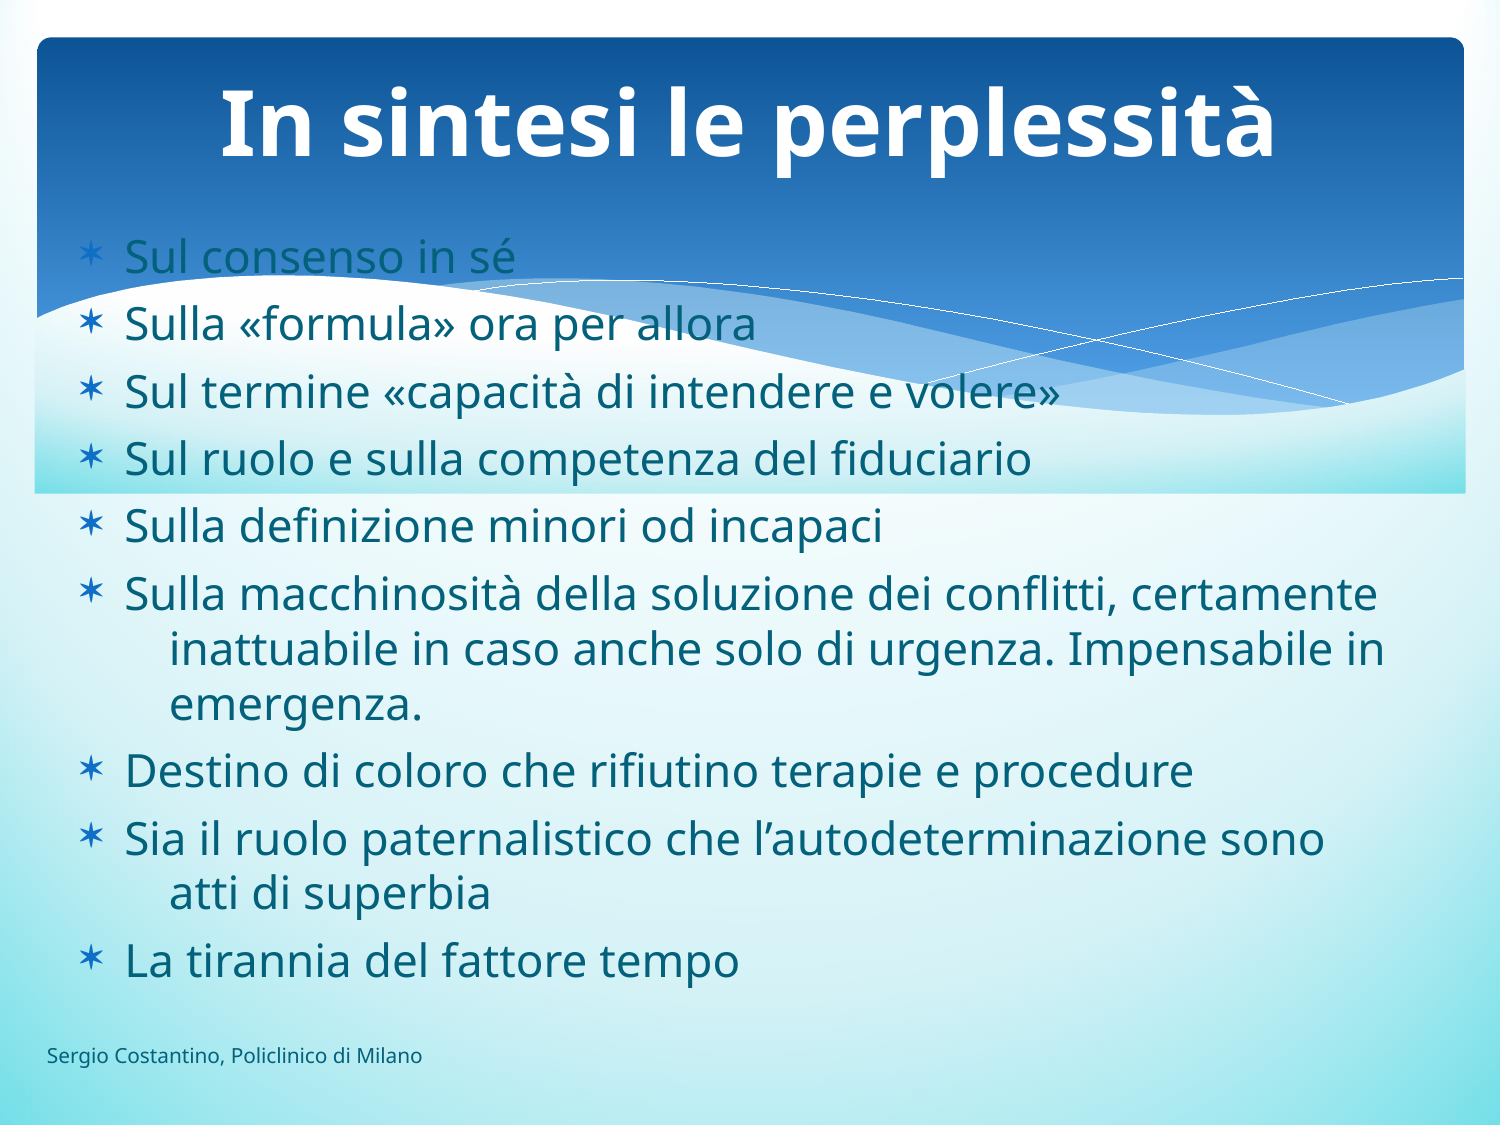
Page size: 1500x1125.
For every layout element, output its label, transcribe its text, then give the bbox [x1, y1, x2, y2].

text_box Sergio Costantino, Policlinico di Milano [31, 1025, 653, 1086]
title In sintesi le perplessità [75, 55, 1426, 185]
list Sul consenso in sé Sulla «formula» ora per allora Sul termine «capacità di intendere e volere» Sul ruolo e sulla competenza del fiduciario Sulla definizione minori od incapaci Sulla macchinosità della soluzione dei conflitti, certamente inattuabile in caso anche solo di urgenza. Impensabile in emergenza. Destino di coloro che rifiutino terapie e procedure Sia il ruolo paternalistico che l’autodeterminazione sono atti di superbia La tirannia del fattore tempo [64, 219, 1424, 1005]
